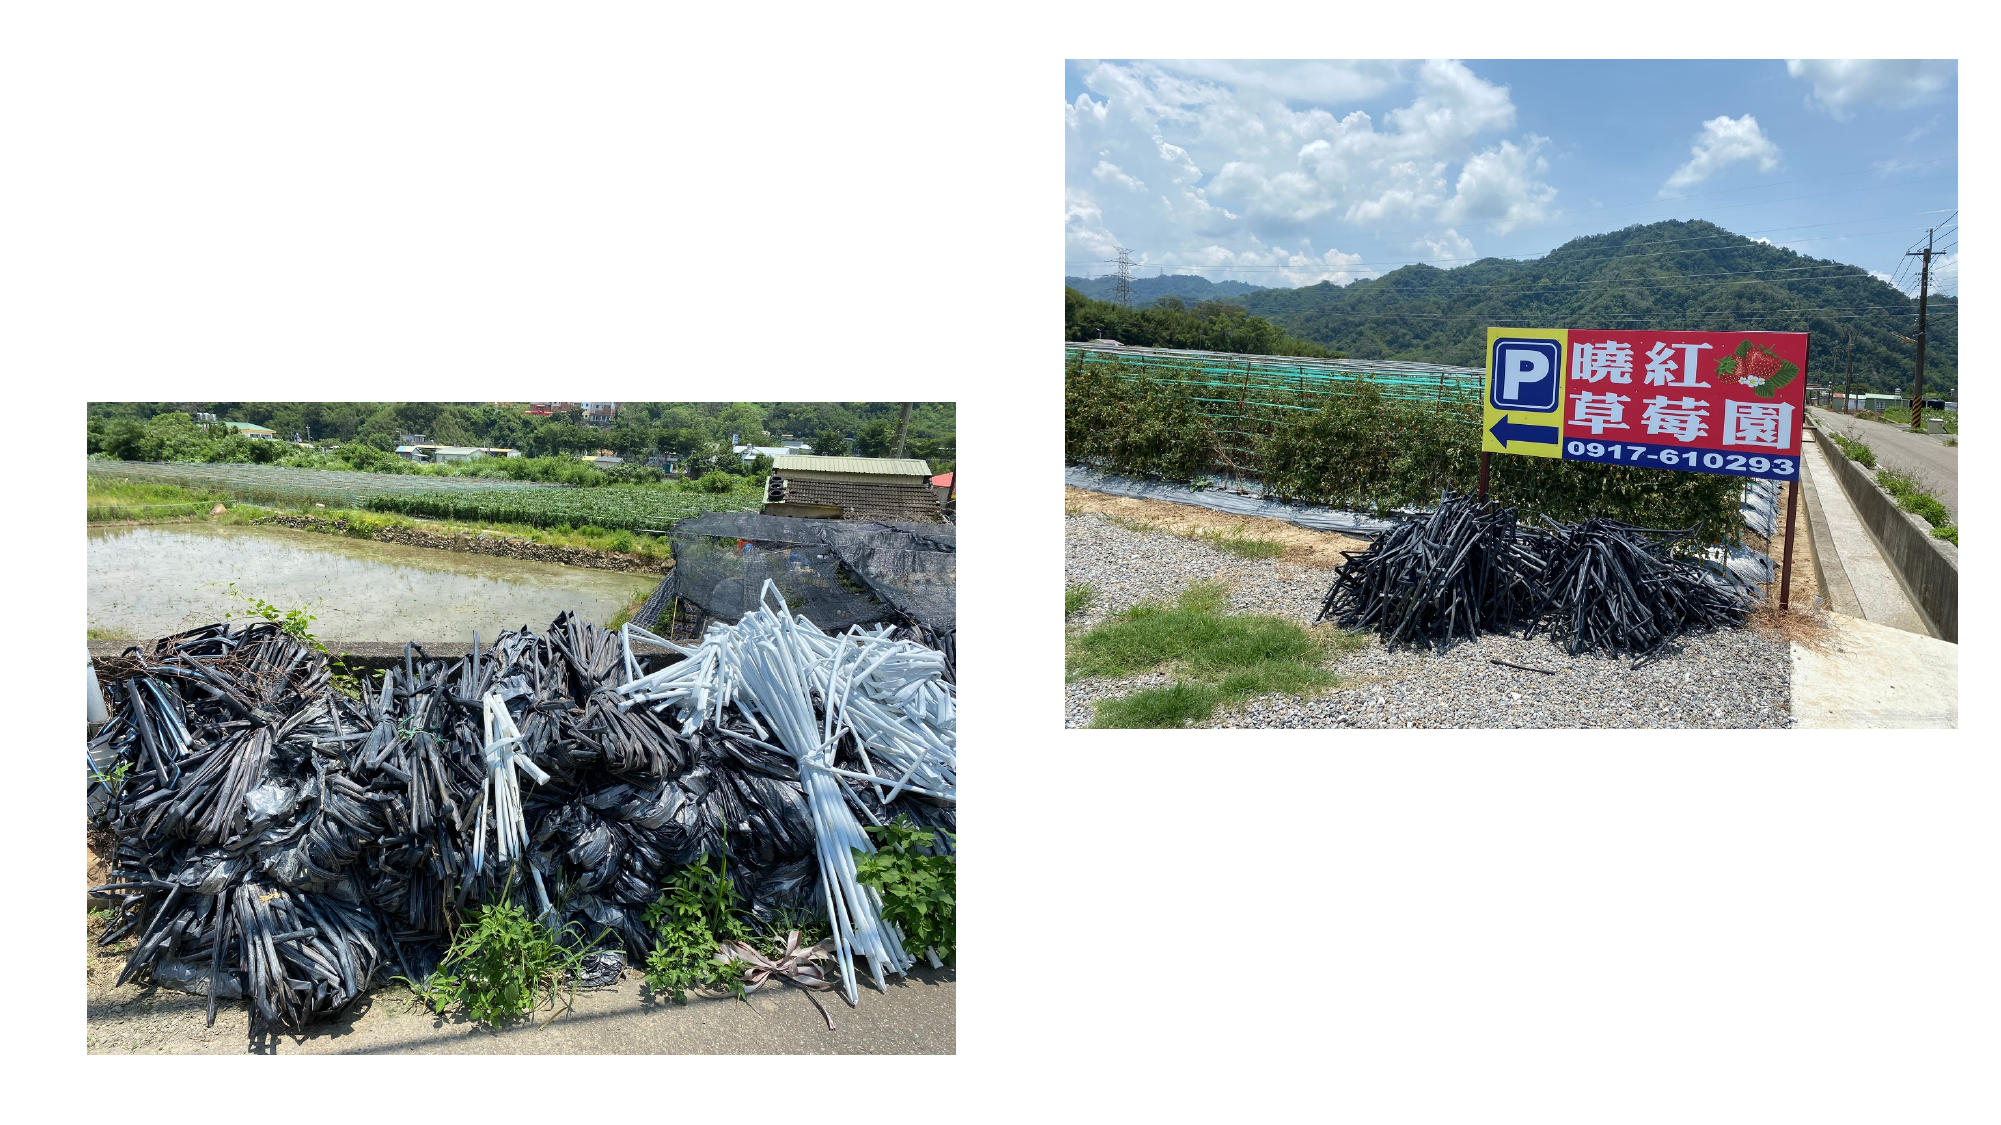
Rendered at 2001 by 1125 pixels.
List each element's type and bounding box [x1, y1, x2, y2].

picture [1065, 59, 1958, 729]
picture [87, 402, 956, 1055]
